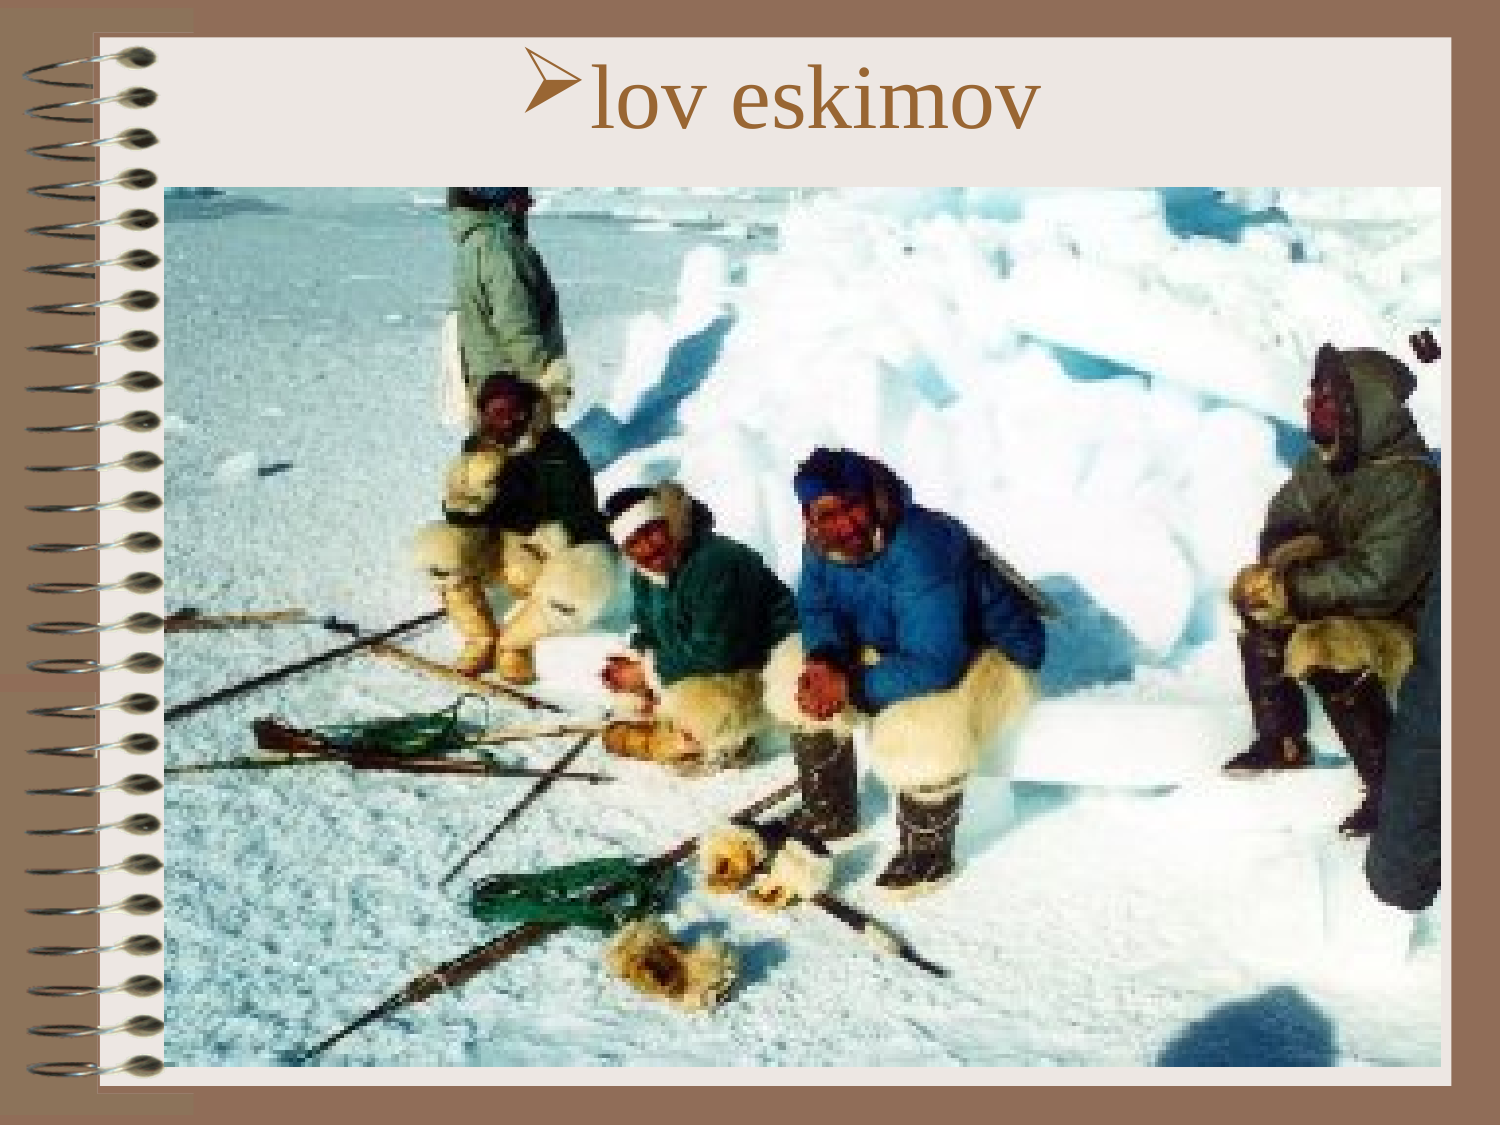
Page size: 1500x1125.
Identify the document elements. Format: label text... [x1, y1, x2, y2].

title lov eskimov [457, 0, 1103, 184]
picture [0, 8, 1441, 1115]
